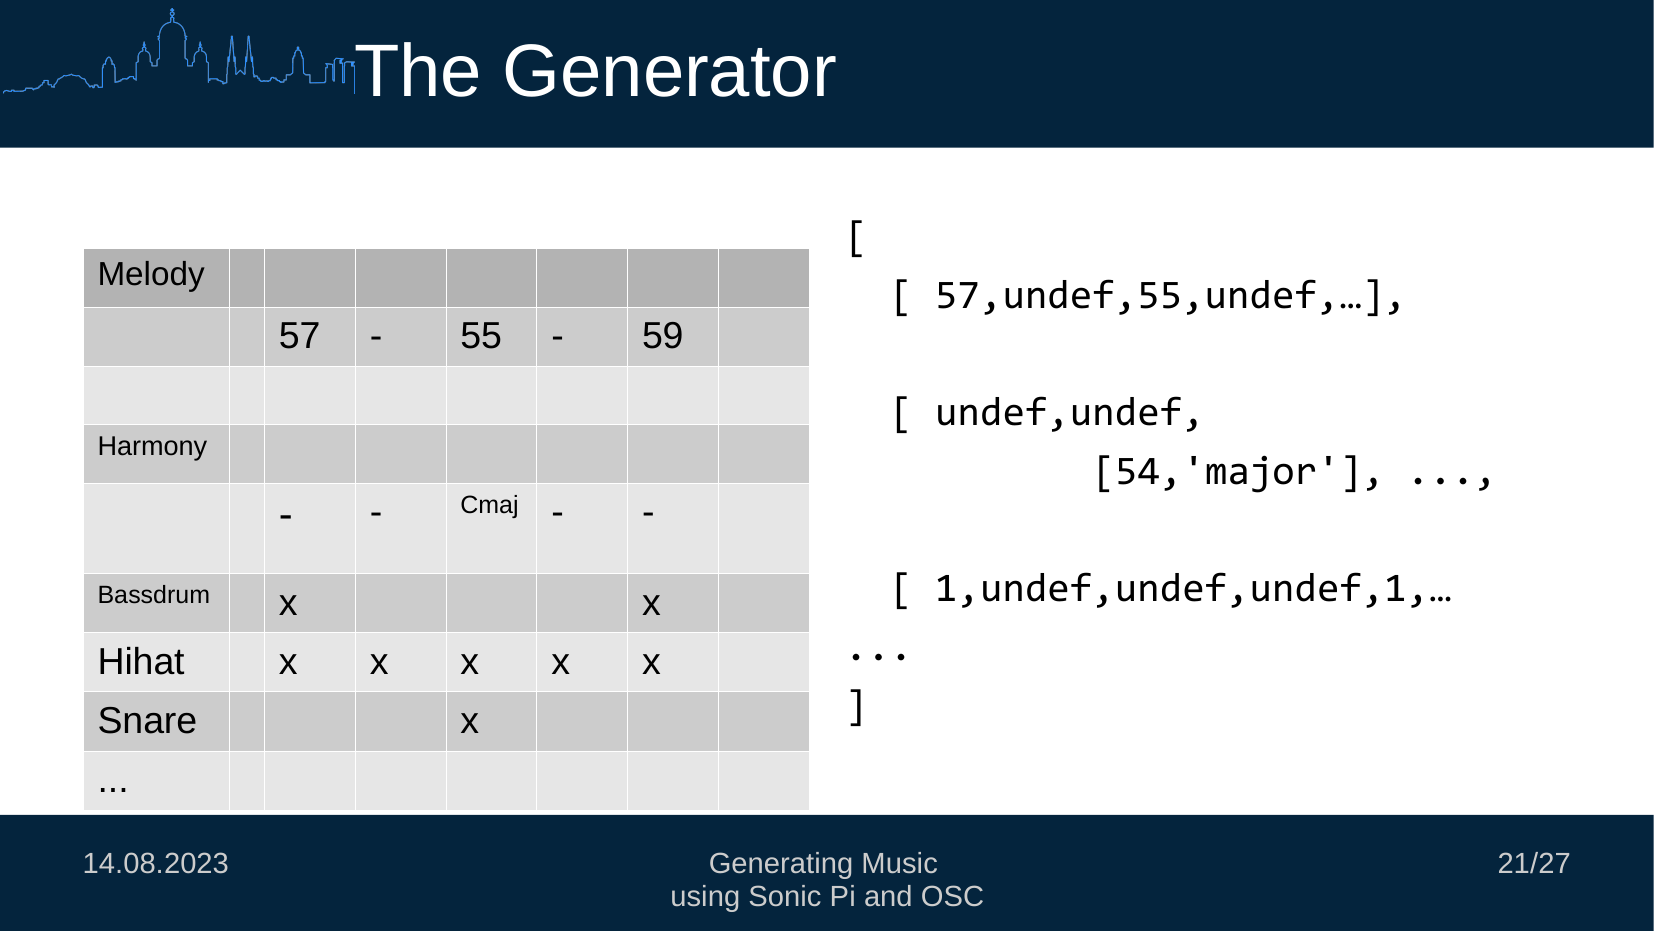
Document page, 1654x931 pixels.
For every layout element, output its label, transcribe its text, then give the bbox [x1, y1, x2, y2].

table_cell [230, 367, 264, 424]
table_cell [719, 752, 809, 810]
table_cell Bassdrum [84, 574, 229, 632]
table_cell [265, 692, 355, 751]
table_cell - [537, 484, 627, 573]
table_cell [265, 367, 355, 424]
table_cell [356, 574, 446, 632]
table_header [447, 249, 536, 307]
table_cell [719, 484, 809, 573]
table_cell [537, 692, 627, 751]
picture [3, 8, 354, 94]
table_cell Cmaj [447, 484, 536, 573]
table_cell [537, 752, 627, 810]
table_cell [356, 425, 446, 483]
table_cell x [628, 633, 718, 691]
table_header [230, 249, 264, 307]
table_cell [230, 425, 264, 483]
table_cell [356, 367, 446, 424]
table_cell [84, 367, 229, 424]
table_cell [84, 308, 229, 366]
table_cell - [265, 484, 355, 573]
table_cell x [265, 633, 355, 691]
table_cell - [356, 484, 446, 573]
table_cell [447, 752, 536, 810]
table_cell [447, 574, 536, 632]
list [ [ 57,undef,55,undef,…], [ undef,undef, [54,'major'], ..., [ 1,undef,undef,undef,1,… ... ] [845, 219, 1572, 738]
table_cell [719, 692, 809, 751]
table_header [628, 249, 718, 307]
table_cell 59 [628, 308, 718, 366]
table_cell [230, 574, 264, 632]
table_cell [628, 692, 718, 751]
table_cell [537, 574, 627, 632]
table_cell [230, 308, 264, 366]
table_cell [628, 425, 718, 483]
table_cell 55 [447, 308, 536, 366]
table_cell [447, 367, 536, 424]
table_cell 57 [265, 308, 355, 366]
table_cell [230, 633, 264, 691]
table_cell [230, 484, 264, 573]
table_cell x [537, 633, 627, 691]
table_cell - [537, 308, 627, 366]
table_cell [719, 308, 809, 366]
table_header [537, 249, 627, 307]
table_cell [356, 752, 446, 810]
table_cell Snare [84, 692, 229, 751]
table_cell - [356, 308, 446, 366]
table_cell [537, 425, 627, 483]
table_cell [84, 484, 229, 573]
table_cell [265, 425, 355, 483]
table_cell x [265, 574, 355, 632]
table_cell [628, 367, 718, 424]
title The Generator [354, 5, 1654, 136]
table_cell [265, 752, 355, 810]
table_cell Harmony [84, 425, 229, 483]
table_cell [719, 574, 809, 632]
table_cell [230, 692, 264, 751]
table_cell x [628, 574, 718, 632]
table_cell [719, 367, 809, 424]
table_cell [719, 425, 809, 483]
table_cell [537, 367, 627, 424]
table_cell [719, 633, 809, 691]
table_cell ... [84, 752, 229, 810]
table_cell [447, 425, 536, 483]
table_cell [628, 752, 718, 810]
table_header Melody [84, 249, 229, 307]
table_cell [230, 752, 264, 810]
table_header [265, 249, 355, 307]
table_cell x [447, 692, 536, 751]
table_header [356, 249, 446, 307]
table_cell x [356, 633, 446, 691]
table_header [719, 249, 809, 307]
table_cell x [447, 633, 536, 691]
table_cell [356, 692, 446, 751]
table_cell - [628, 484, 718, 573]
table_cell Hihat [84, 633, 229, 691]
